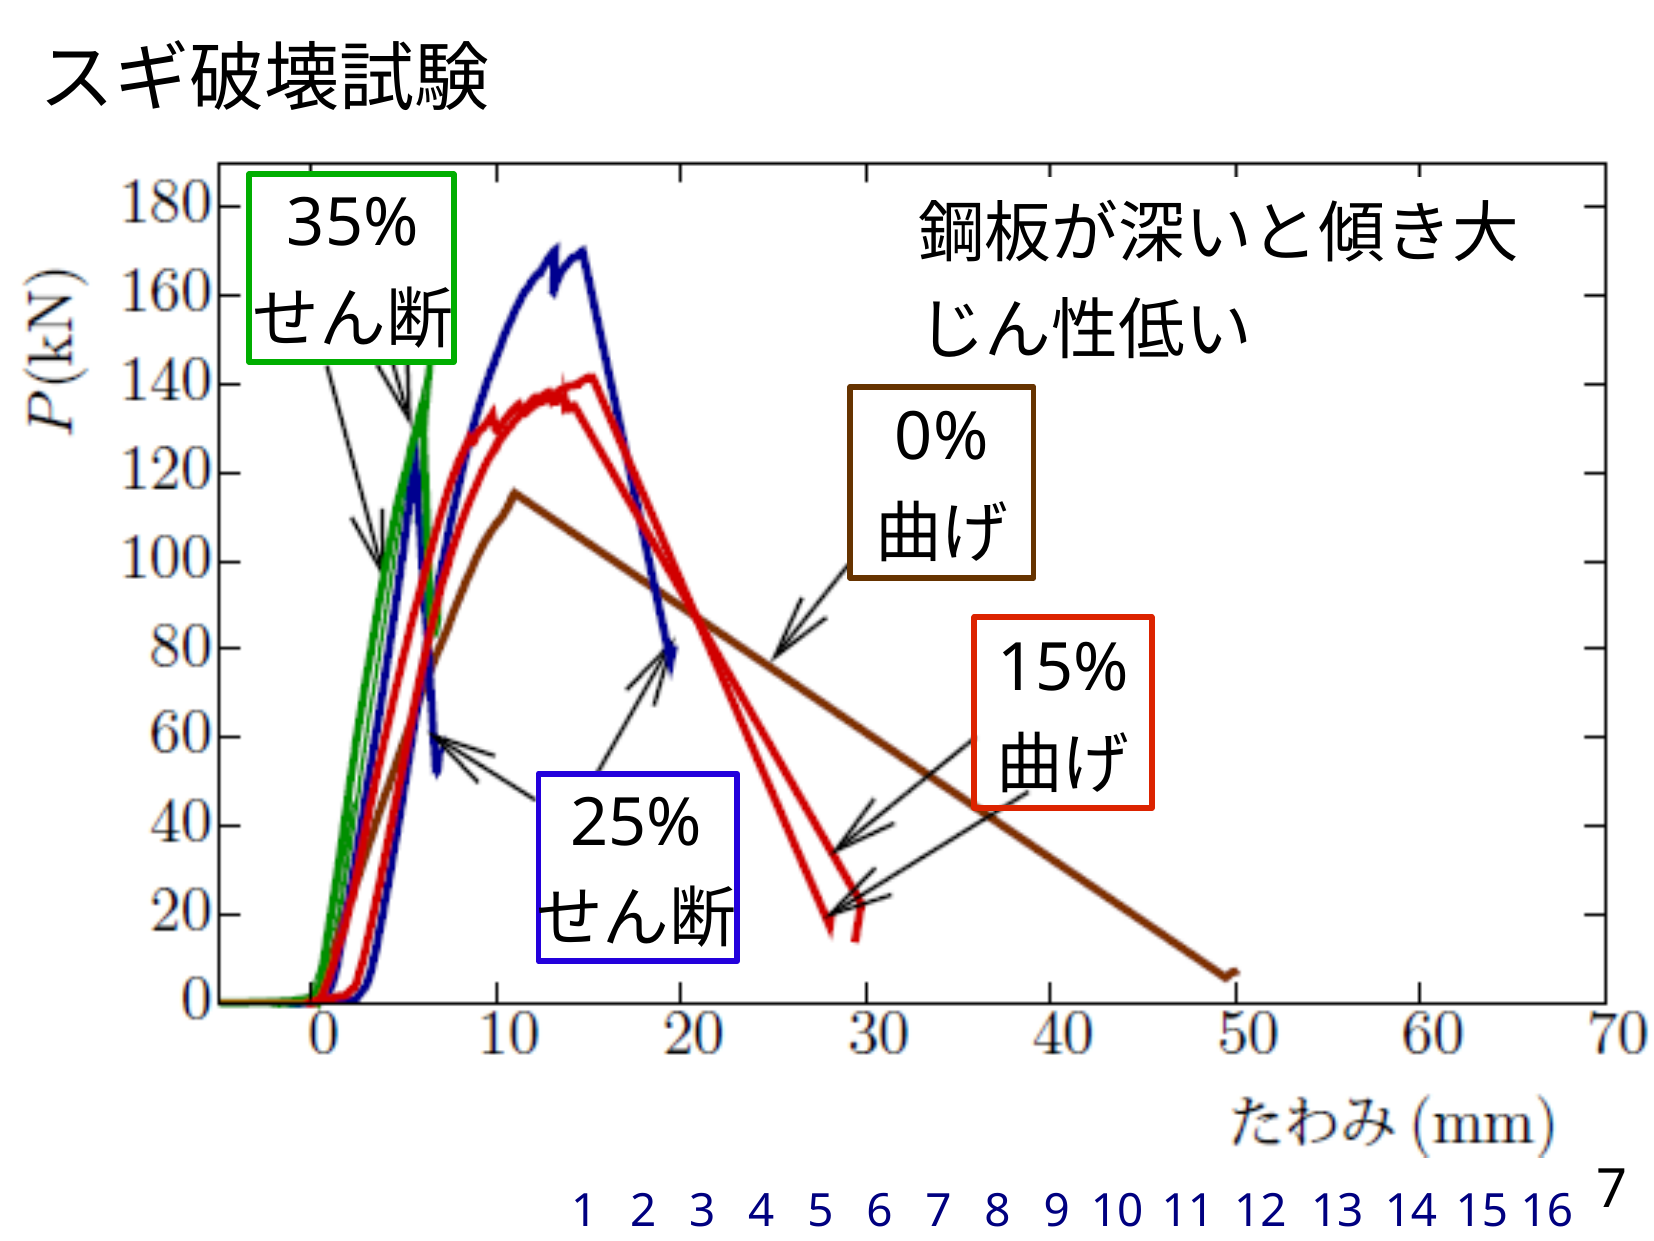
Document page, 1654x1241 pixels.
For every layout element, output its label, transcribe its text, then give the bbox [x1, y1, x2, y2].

text_box 12 [1231, 1175, 1294, 1238]
text_box 15 [1452, 1175, 1515, 1238]
text_box 25% せん断 [538, 773, 738, 945]
text_box 7 [922, 1175, 981, 1238]
text_box 35% せん断 [249, 174, 454, 345]
text_box 鋼板が深いと傾き大 じん性低い [915, 177, 1560, 355]
text_box 16 [1517, 1175, 1580, 1238]
text_box 14 [1381, 1175, 1444, 1238]
text_box 0% 曲げ [850, 386, 1034, 562]
text_box 13 [1308, 1175, 1371, 1238]
text_box 2 [628, 1175, 686, 1238]
text_box 1 [568, 1175, 628, 1238]
text_box スギ破壊試験 [36, 15, 650, 116]
text_box 11 [1158, 1175, 1231, 1238]
text_box 7 [1593, 1147, 1652, 1221]
picture [15, 143, 1654, 1158]
text_box 10 [1087, 1175, 1158, 1238]
text_box 3 [686, 1175, 745, 1238]
text_box 9 [1040, 1175, 1087, 1238]
text_box 15% 曲げ [974, 617, 1152, 792]
text_box 8 [981, 1175, 1040, 1238]
text_box 5 [804, 1175, 863, 1238]
text_box 6 [863, 1175, 922, 1238]
text_box 4 [745, 1175, 804, 1238]
